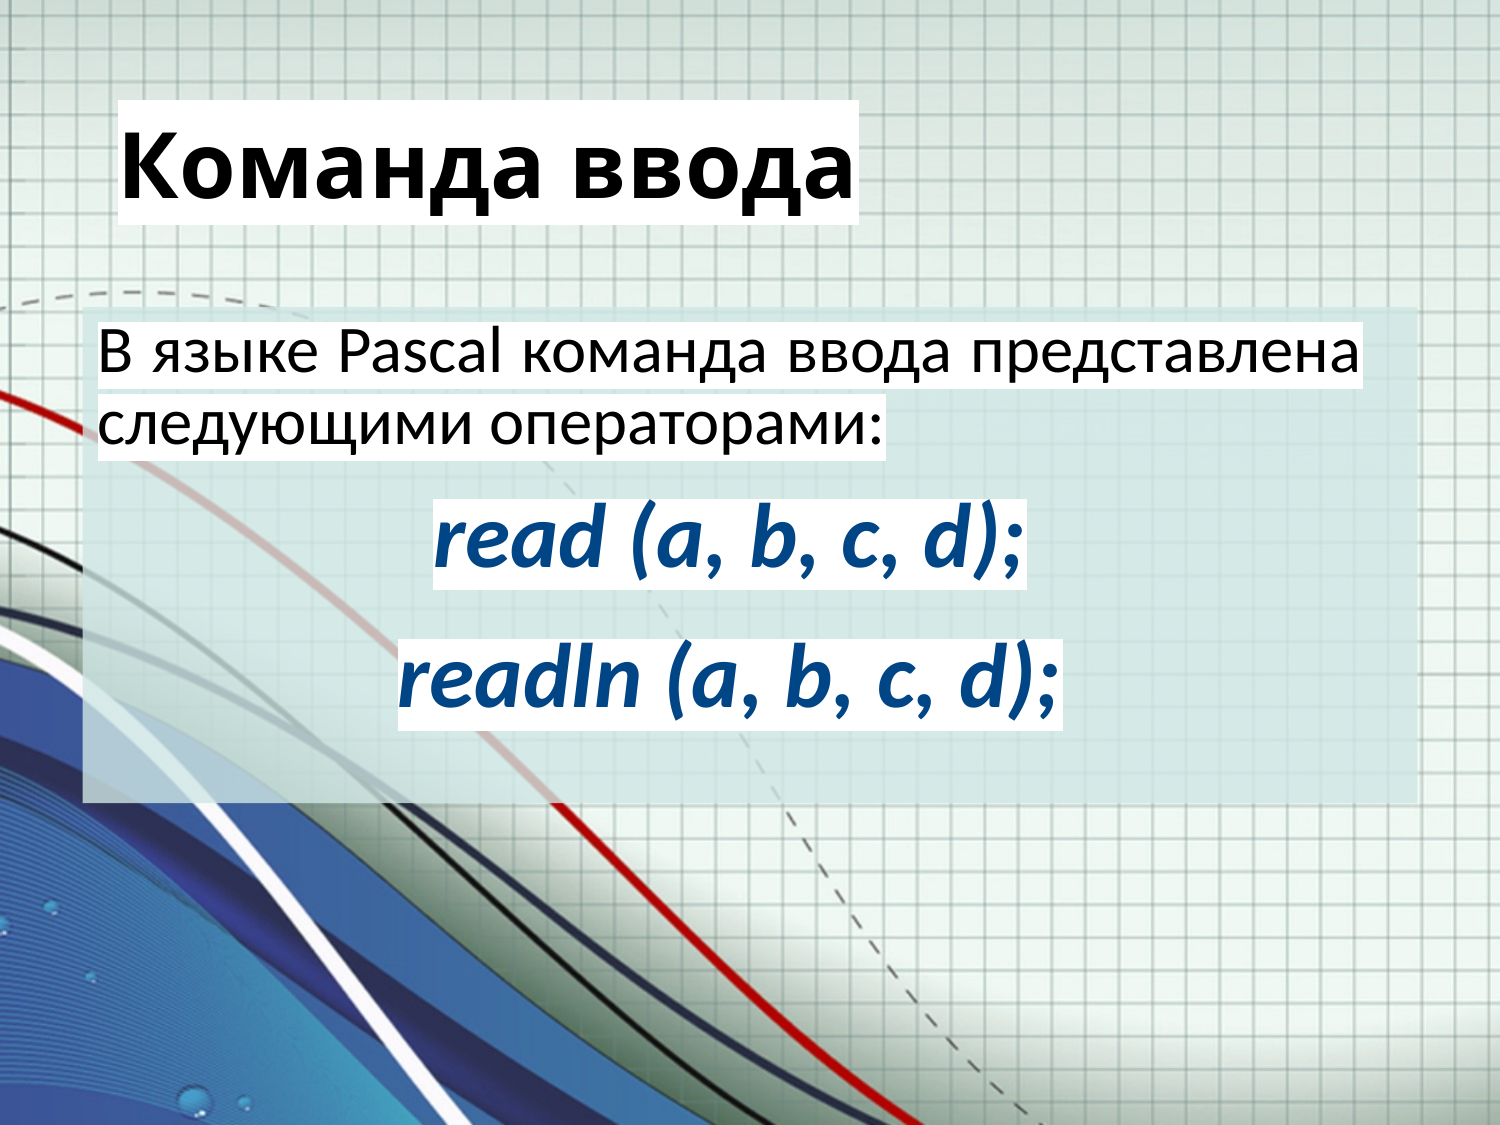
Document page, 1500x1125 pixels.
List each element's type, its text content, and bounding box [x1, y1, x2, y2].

picture [0, 0, 1500, 1125]
title Команда ввода [103, 59, 1397, 278]
list В языке Pascal команда ввода представлена следующими операторами: read (a, b, c, d); readln (a, b, c, d); [82, 307, 1418, 804]
